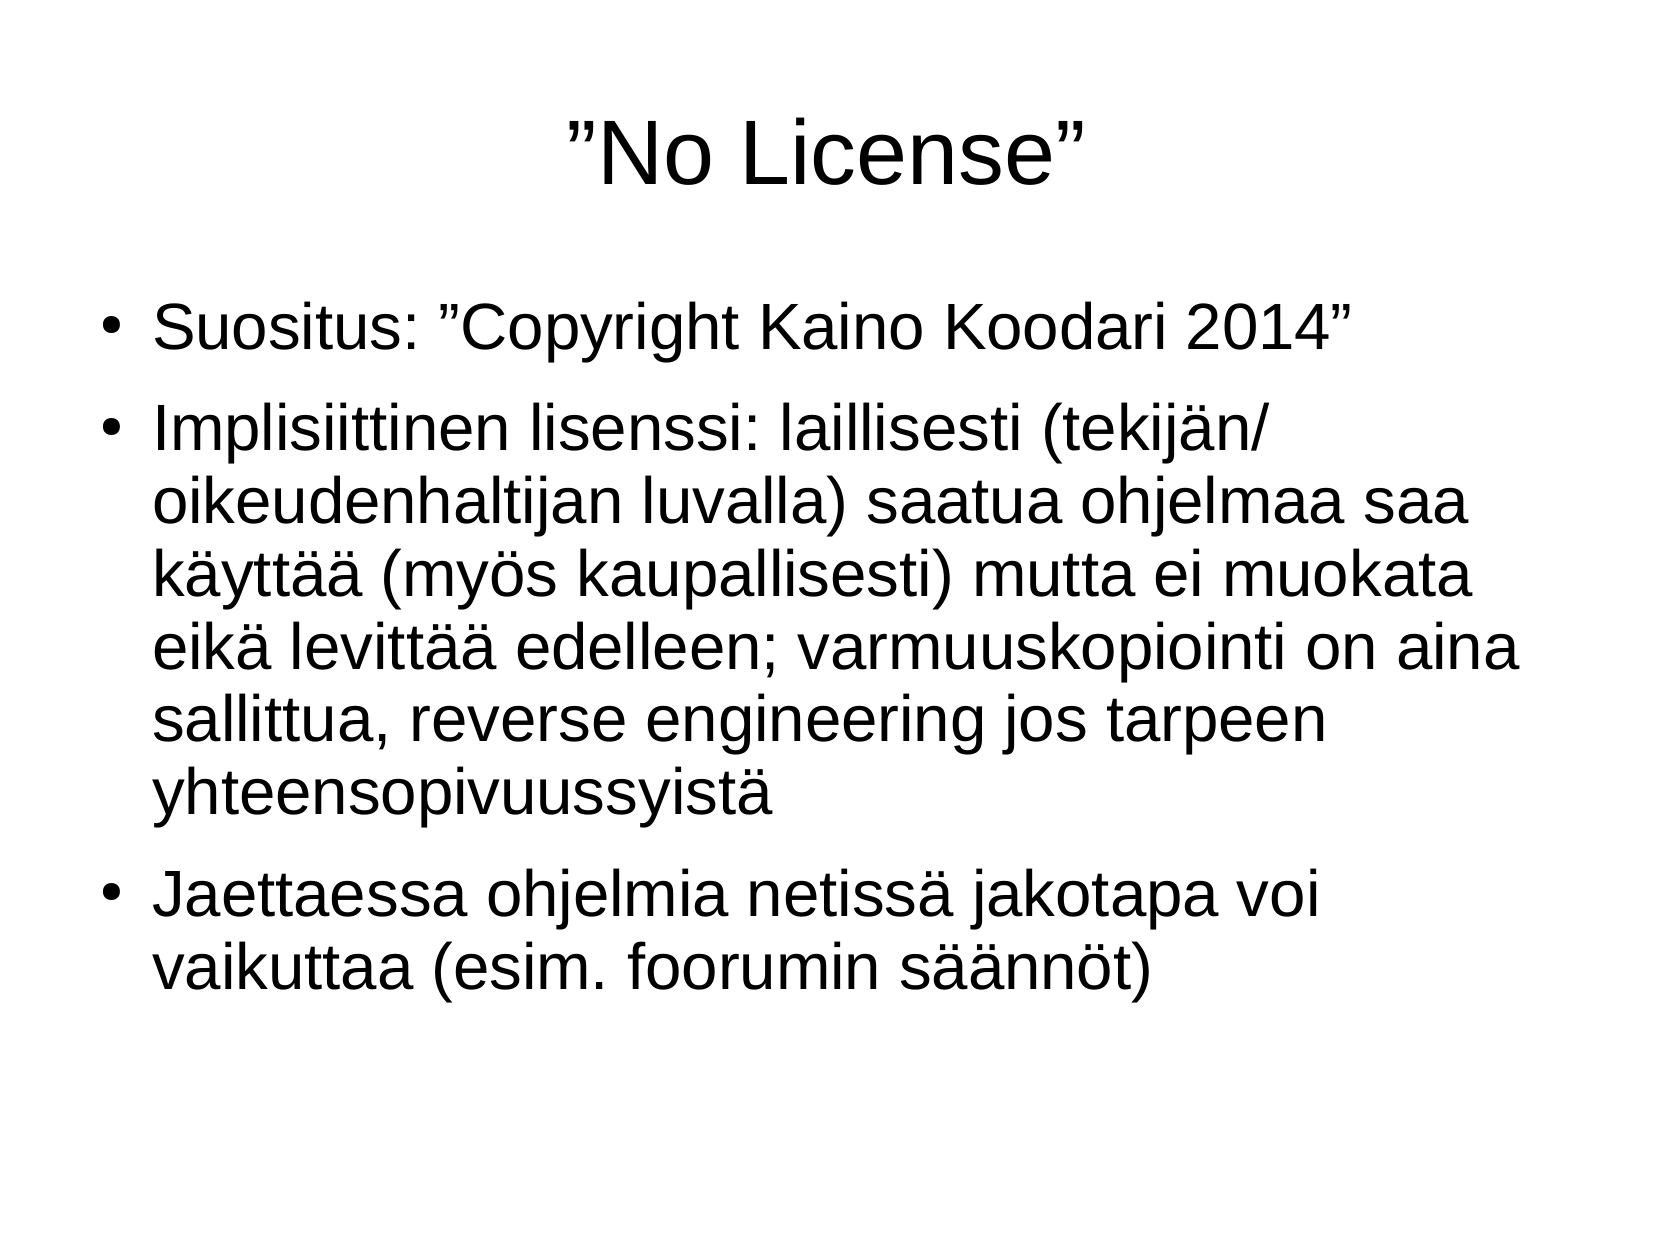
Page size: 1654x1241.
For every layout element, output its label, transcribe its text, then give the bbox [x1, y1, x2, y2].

list Suositus: ”Copyright Kaino Koodari 2014” Implisiittinen lisenssi: laillisesti (tekijän/ oikeudenhaltijan luvalla) saatua ohjelmaa saa käyttää (myös kaupallisesti) mutta ei muokata eikä levittää edelleen; varmuuskopiointi on aina sallittua, reverse engineering jos tarpeen yhteensopivuussyistä Jaettaessa ohjelmia netissä jakotapa voi vaikuttaa (esim. foorumin säännöt) [82, 290, 1571, 1010]
title ”No License” [82, 49, 1571, 257]
